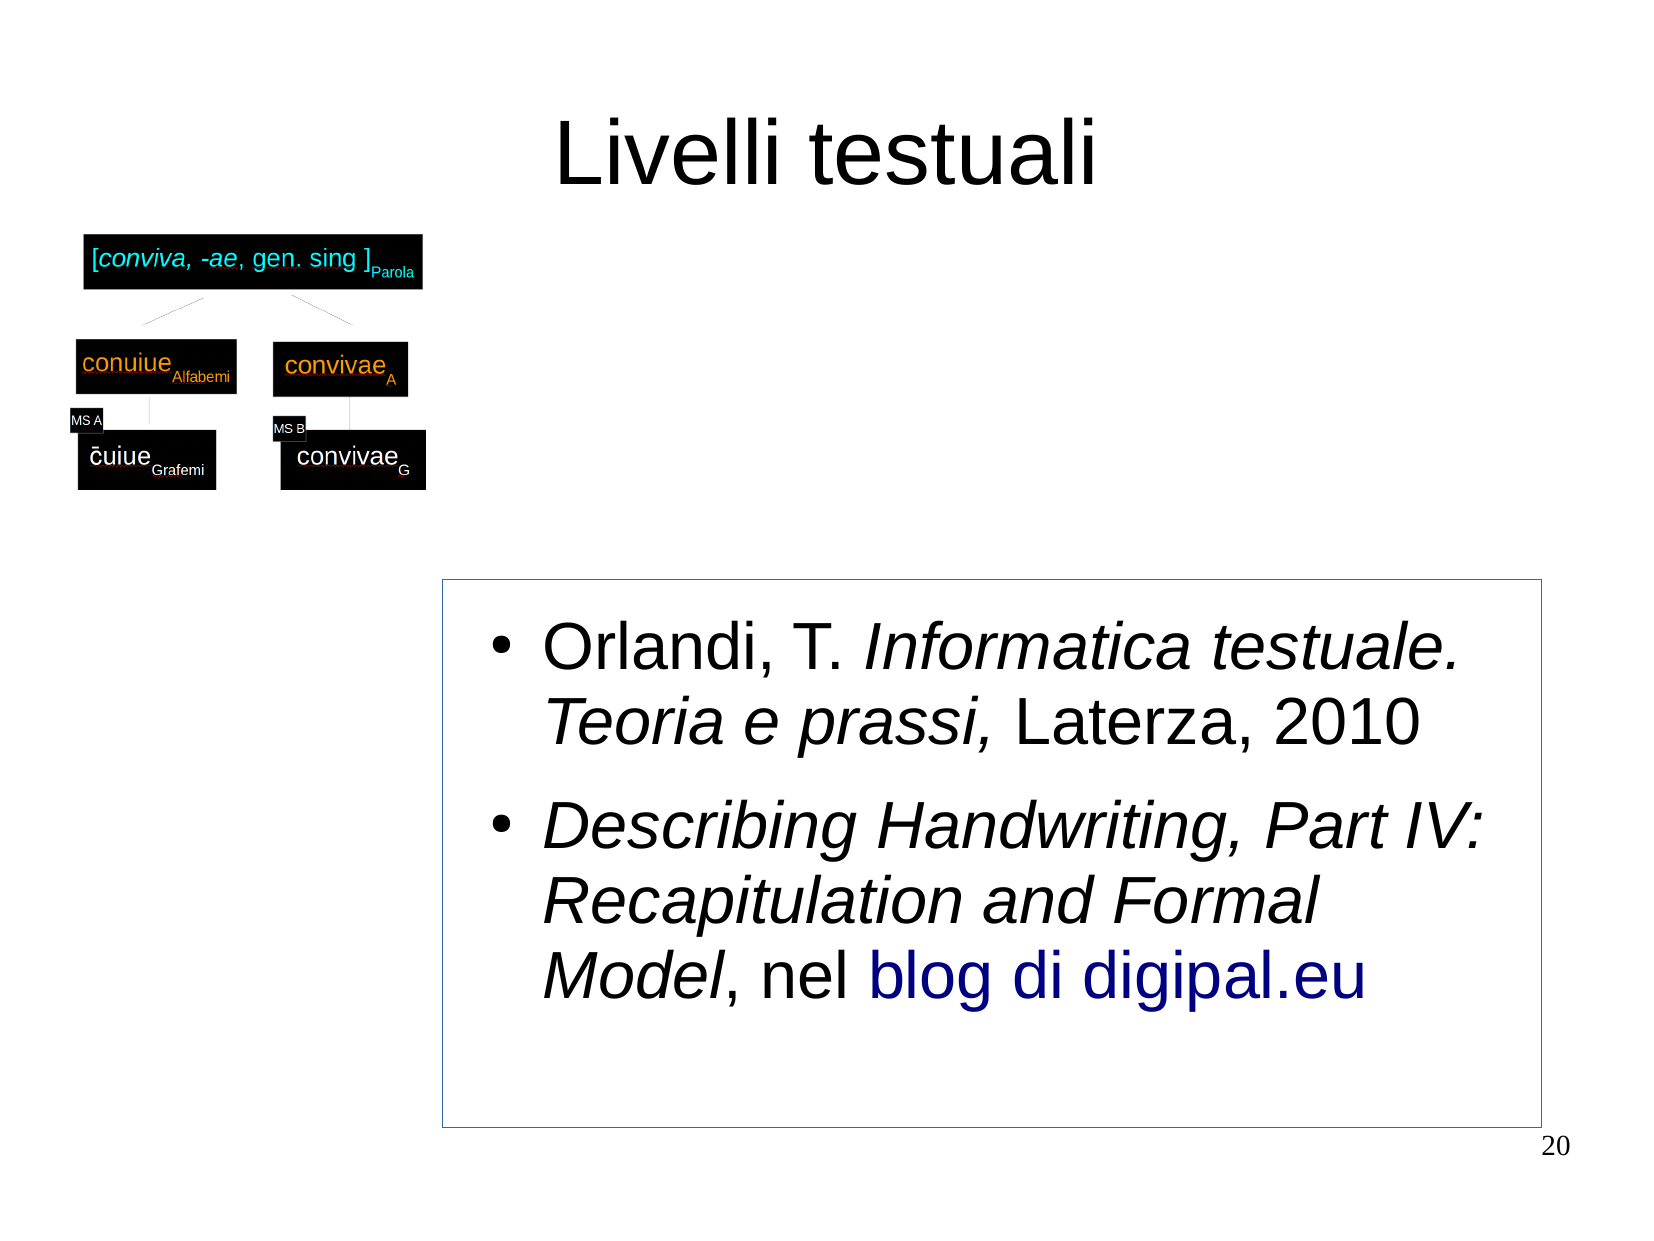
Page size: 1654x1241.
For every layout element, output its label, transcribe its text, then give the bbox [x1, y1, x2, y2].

picture [70, 234, 426, 490]
list Orlandi, T. Informatica testuale. Teoria e prassi, Laterza, 2010 Describing Handwriting, Part IV: Recapitulation and Formal Model, nel blog di digipal.eu [442, 579, 1542, 1128]
title Livelli testuali [82, 49, 1571, 257]
